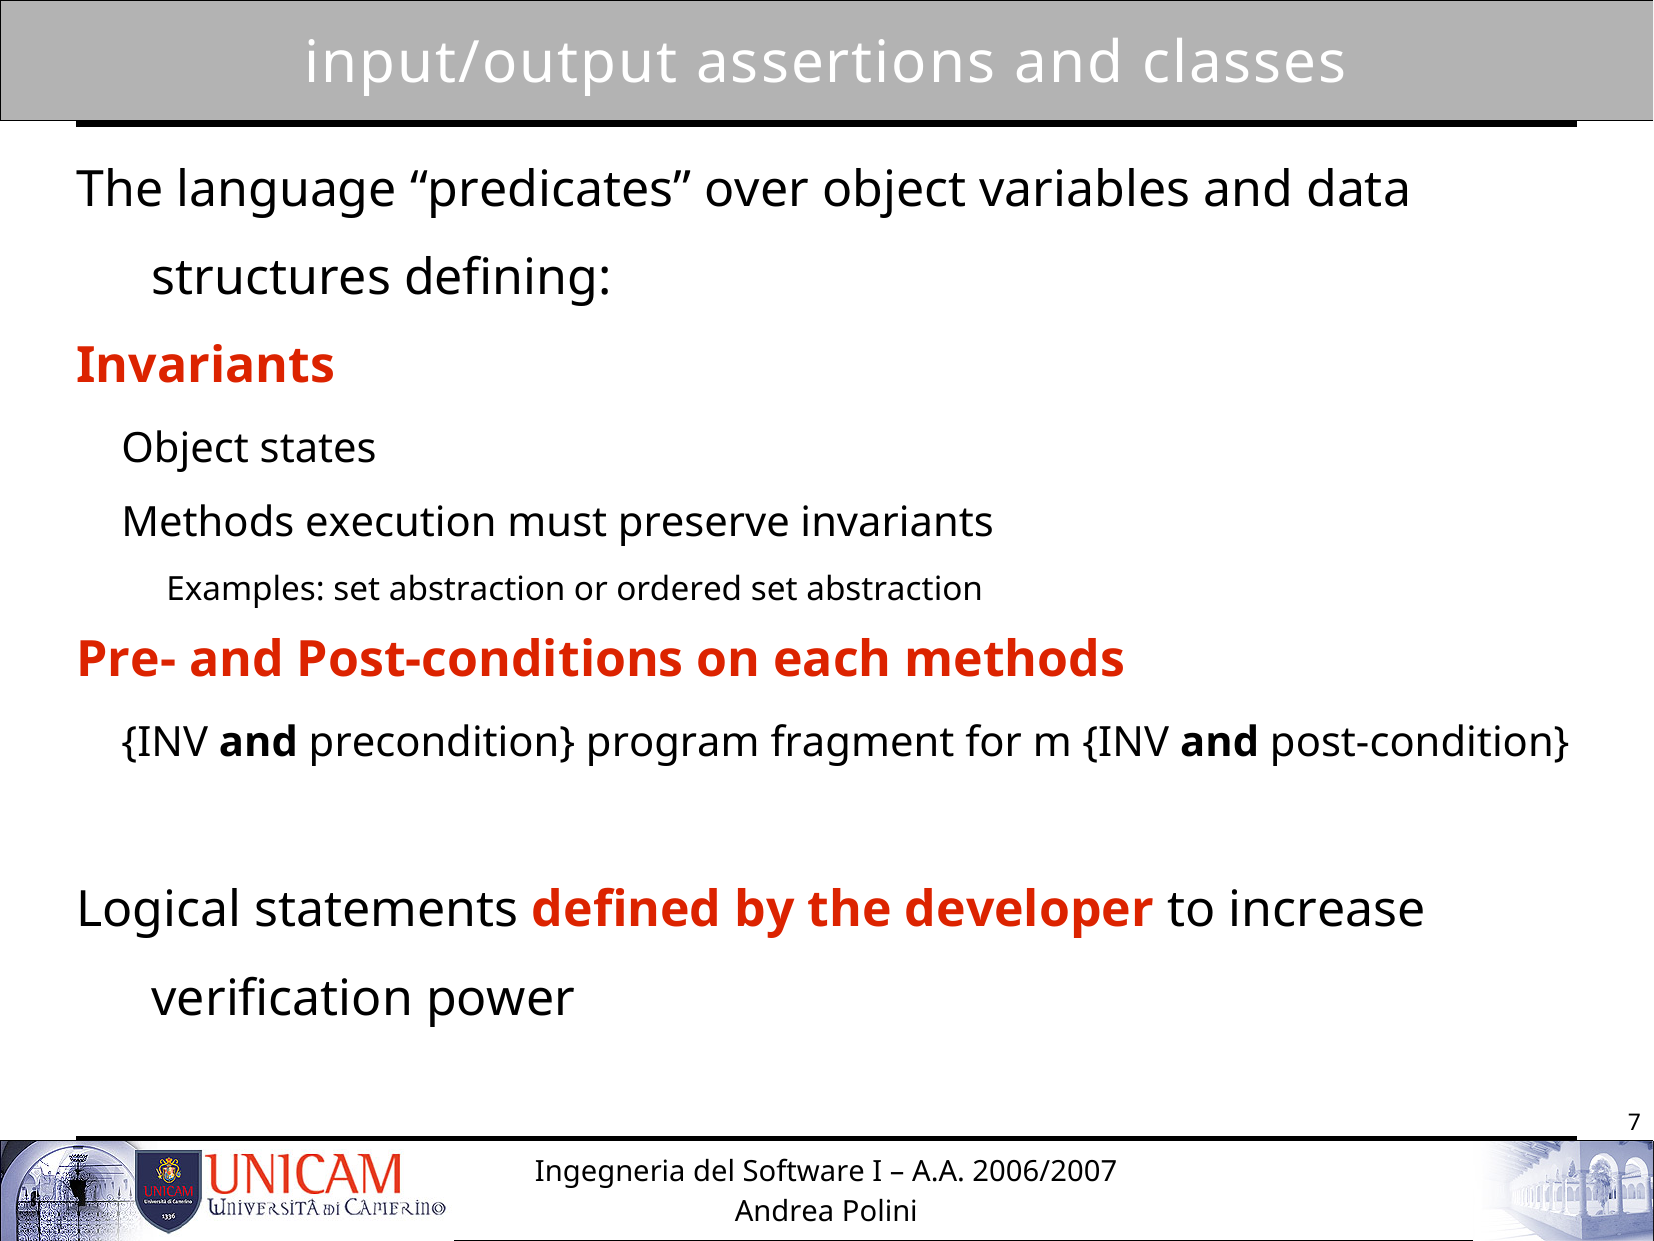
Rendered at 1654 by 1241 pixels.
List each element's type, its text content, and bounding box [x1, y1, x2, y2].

picture [1473, 1141, 1654, 1241]
title input/output assertions and classes [0, 0, 1653, 121]
list The language “predicates” over object variables and data structures defining: Invariants Object states Methods execution must preserve invariants Examples: set abstraction or ordered set abstraction Pre- and Post-conditions on each methods {INV and precondition} program fragment for m {INV and post-condition} Logical statements defined by the developer to increase verification power [76, 152, 1577, 969]
picture [0, 1141, 454, 1241]
